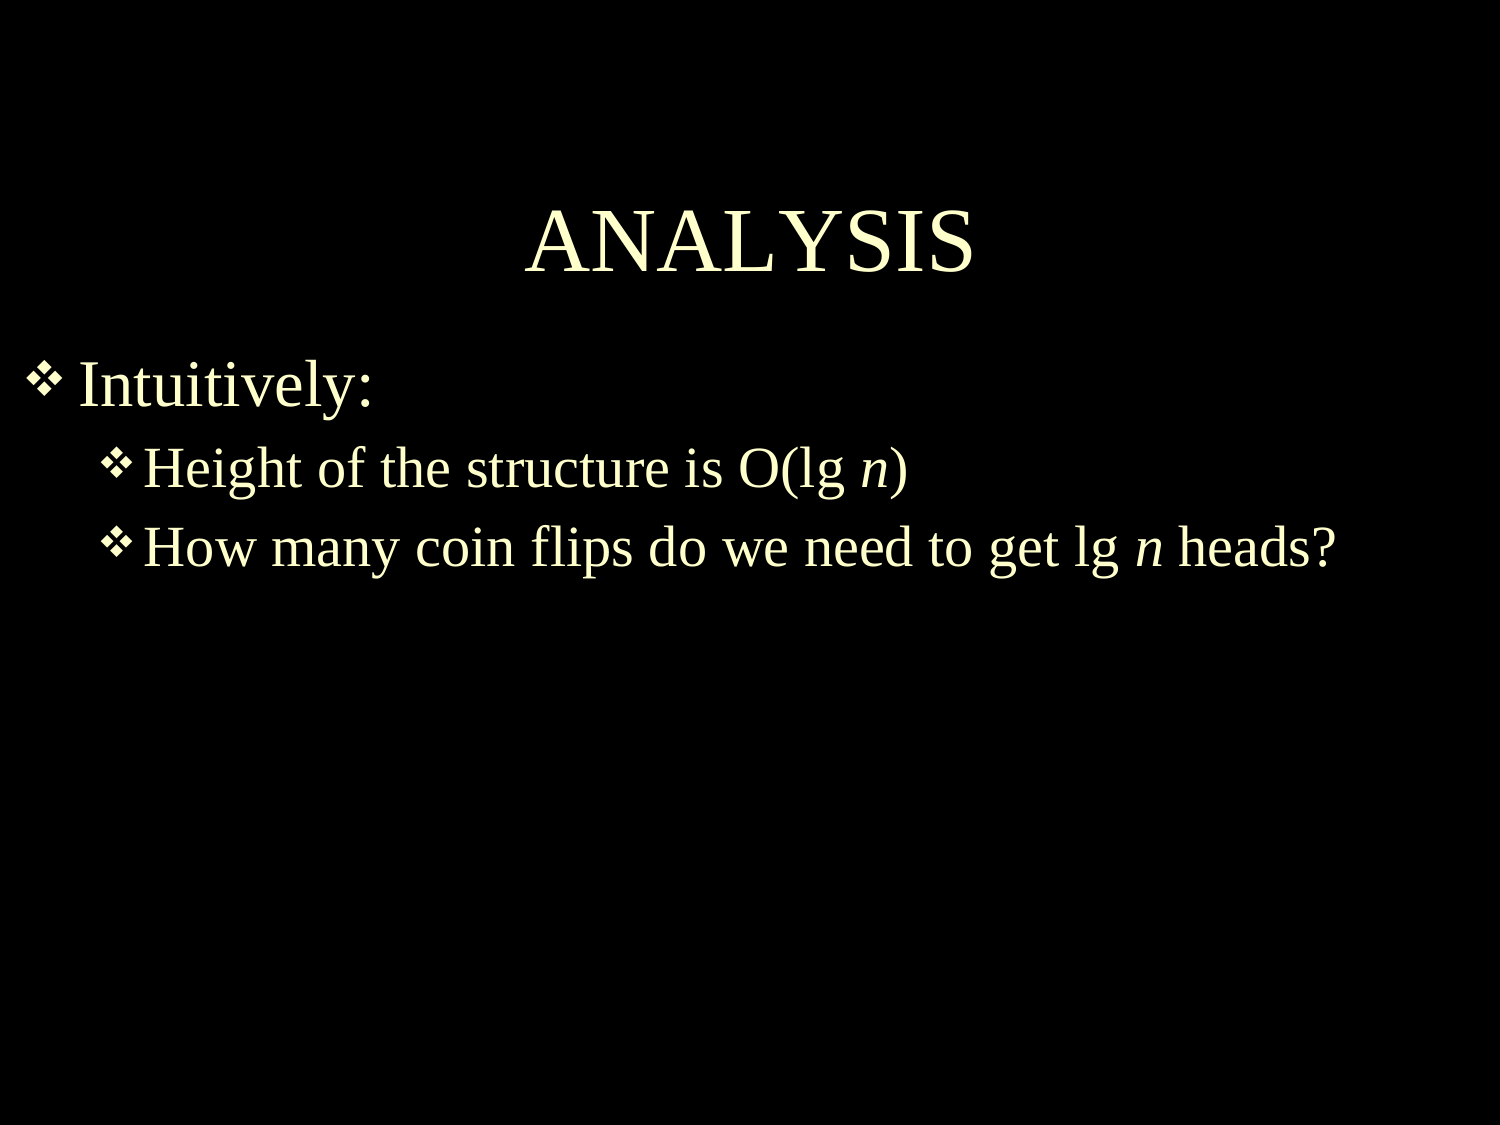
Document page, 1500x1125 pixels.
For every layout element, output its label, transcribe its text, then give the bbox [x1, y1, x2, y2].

list Intuitively: Height of the structure is O(lg n) How many coin flips do we need to get lg n heads? [22, 347, 1482, 1075]
title ANALYSIS [22, 153, 1480, 329]
